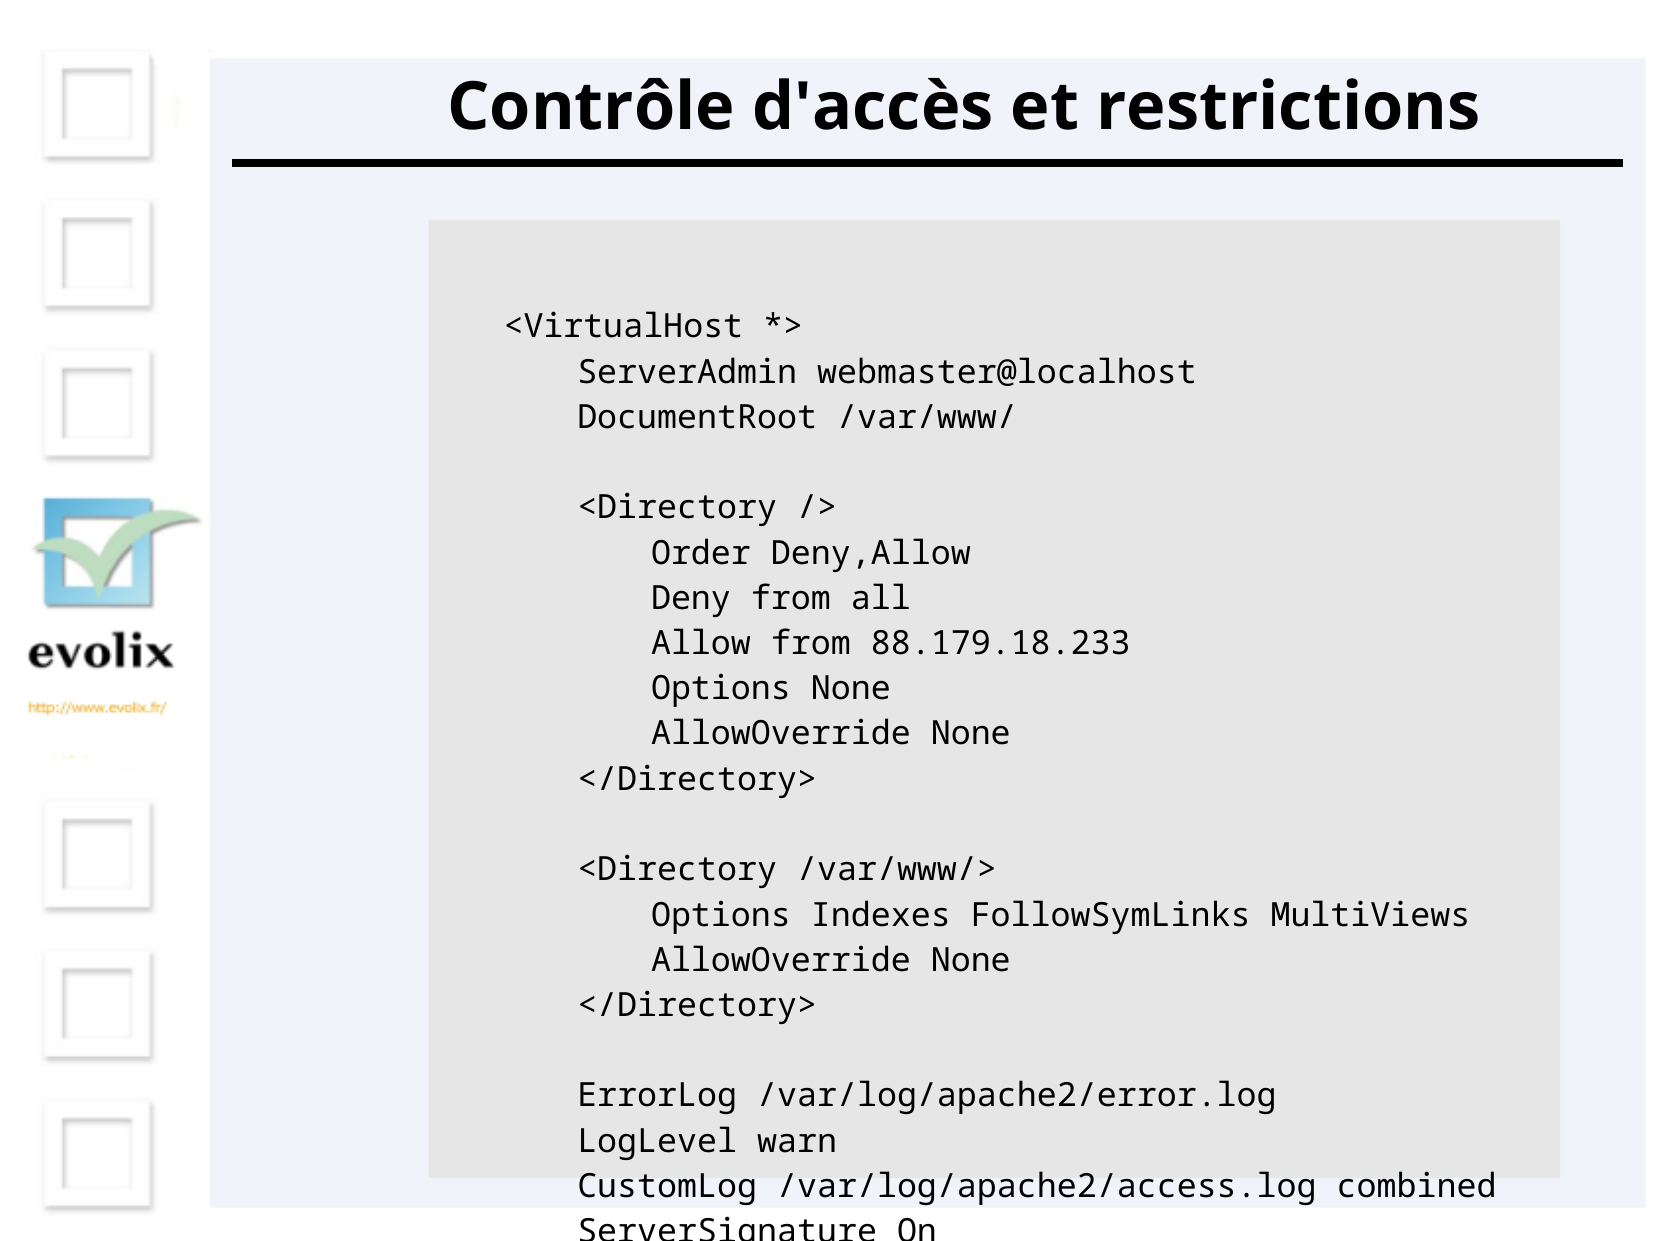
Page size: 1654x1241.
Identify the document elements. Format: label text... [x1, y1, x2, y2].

subtitle [982, 1181, 991, 1195]
title Contrôle d'accès et restrictions [376, 15, 1553, 193]
subtitle [1402, 1181, 1411, 1195]
subtitle [1061, 1181, 1071, 1186]
text_box <VirtualHost *> ServerAdmin webmaster@localhost DocumentRoot /var/www/ <Directory /> Order Deny,Allow Deny from all Allow from 88.179.18.233 Options None AllowOverride None </Directory> <Directory /var/www/> Options Indexes FollowSymLinks MultiViews AllowOverride None </Directory> ErrorLog /var/log/apache2/error.log LogLevel warn CustomLog /var/log/apache2/access.log combined ServerSignature On </VirtualHost> [428, 220, 1561, 1179]
subtitle [862, 1226, 872, 1231]
subtitle [742, 1226, 752, 1240]
subtitle [742, 1181, 752, 1195]
subtitle [922, 1226, 930, 1241]
subtitle [763, 1226, 771, 1241]
subtitle [961, 1188, 970, 1195]
subtitle [1301, 1181, 1311, 1195]
subtitle [602, 1226, 612, 1231]
picture [0, 49, 376, 1218]
subtitle [1281, 1181, 1291, 1195]
subtitle [902, 1181, 912, 1195]
subtitle [1361, 1181, 1371, 1195]
picture [1421, 1181, 1425, 1195]
subtitle [921, 1181, 931, 1195]
subtitle [328, 89, 1421, 1241]
subtitle [602, 1179, 611, 1195]
subtitle [1001, 1188, 1010, 1195]
subtitle [722, 1181, 732, 1195]
picture [1461, 1181, 1471, 1186]
subtitle [662, 1181, 672, 1195]
subtitle [822, 1188, 831, 1195]
subtitle [902, 1221, 912, 1240]
subtitle [782, 1233, 791, 1240]
subtitle [662, 1226, 672, 1231]
subtitle [1121, 1188, 1130, 1195]
picture [1481, 1181, 1490, 1195]
subtitle [802, 1179, 812, 1193]
picture [1421, 49, 1654, 1218]
subtitle [1181, 1181, 1191, 1186]
